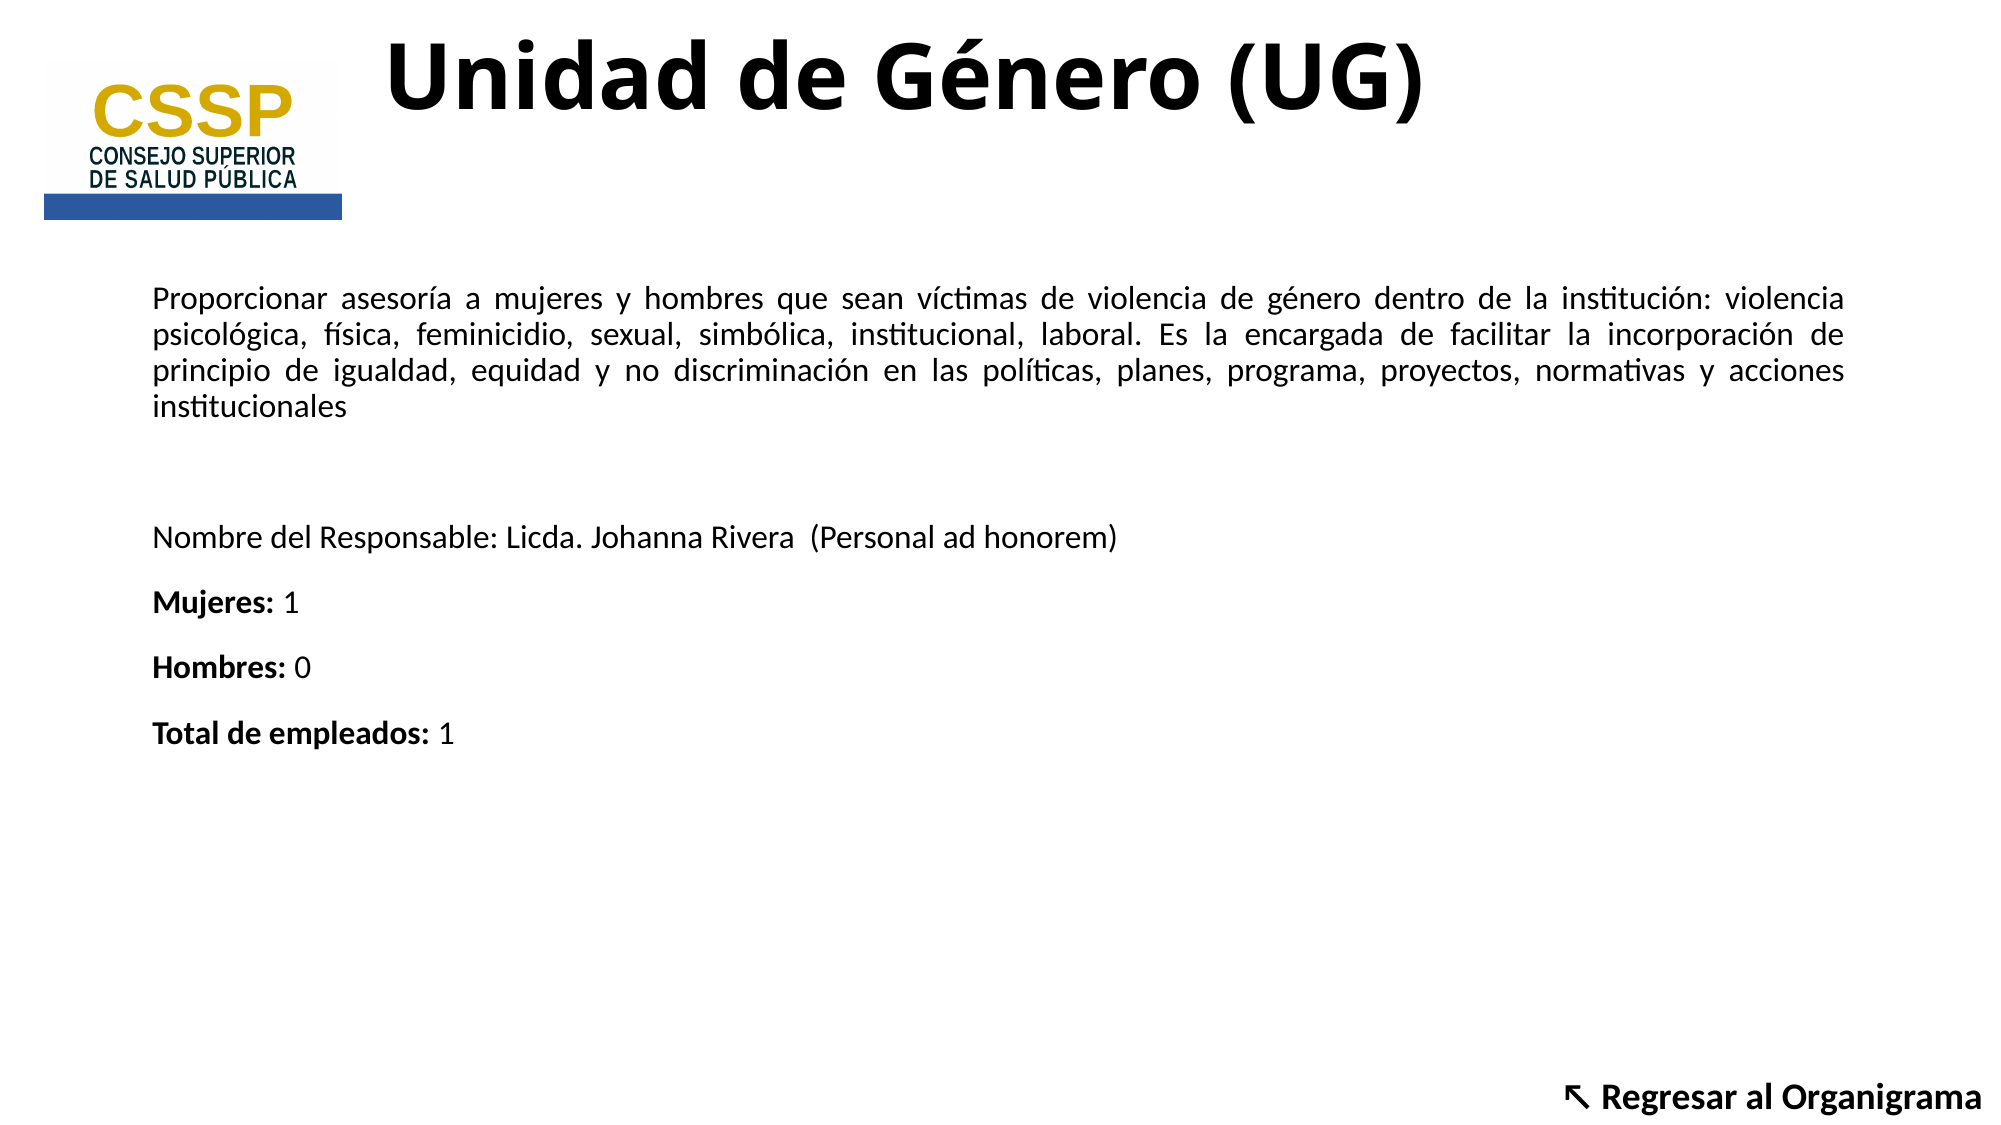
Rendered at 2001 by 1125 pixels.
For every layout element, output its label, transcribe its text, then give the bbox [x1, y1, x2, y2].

title Unidad de Género (UG) [368, 22, 1863, 241]
picture [44, 61, 342, 220]
list Proporcionar asesoría a mujeres y hombres que sean víctimas de violencia de género dentro de la institución: violencia psicológica, física, feminicidio, sexual, simbólica, institucional, laboral. Es la encargada de facilitar la incorporación de principio de igualdad, equidad y no discriminación en las políticas, planes, programa, proyectos, normativas y acciones institucionales Nombre del Responsable: Licda. Johanna Rivera (Personal ad honorem) Mujeres: 1 Hombres: 0 Total de empleados: 1 [137, 273, 1863, 1066]
text_box ↖ Regresar al Organigrama [1546, 1064, 1999, 1125]
